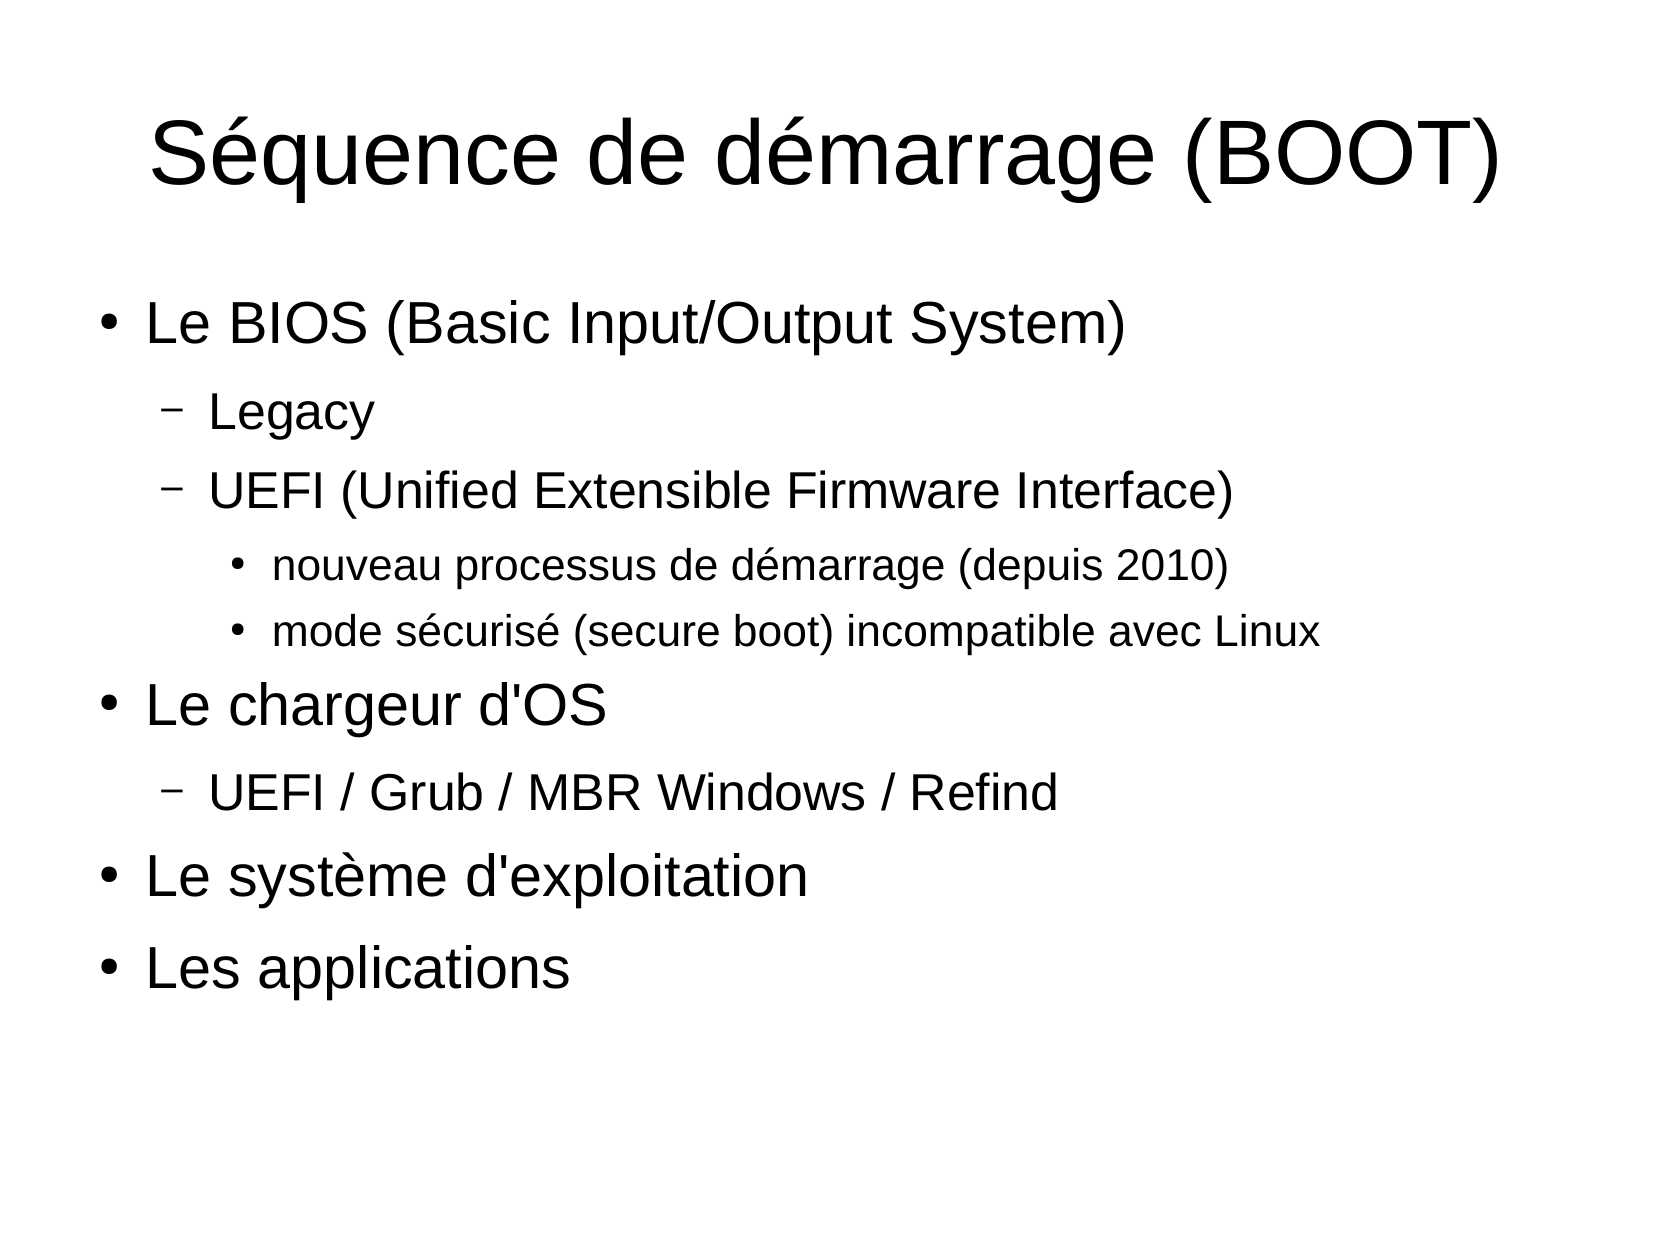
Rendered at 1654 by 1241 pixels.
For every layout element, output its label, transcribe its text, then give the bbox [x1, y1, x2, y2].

list Le BIOS (Basic Input/Output System) Legacy UEFI (Unified Extensible Firmware Interface) nouveau processus de démarrage (depuis 2010) mode sécurisé (secure boot) incompatible avec Linux Le chargeur d'OS UEFI / Grub / MBR Windows / Refind Le système d'exploitation Les applications [82, 290, 1571, 1010]
title Séquence de démarrage (BOOT) [82, 49, 1571, 257]
